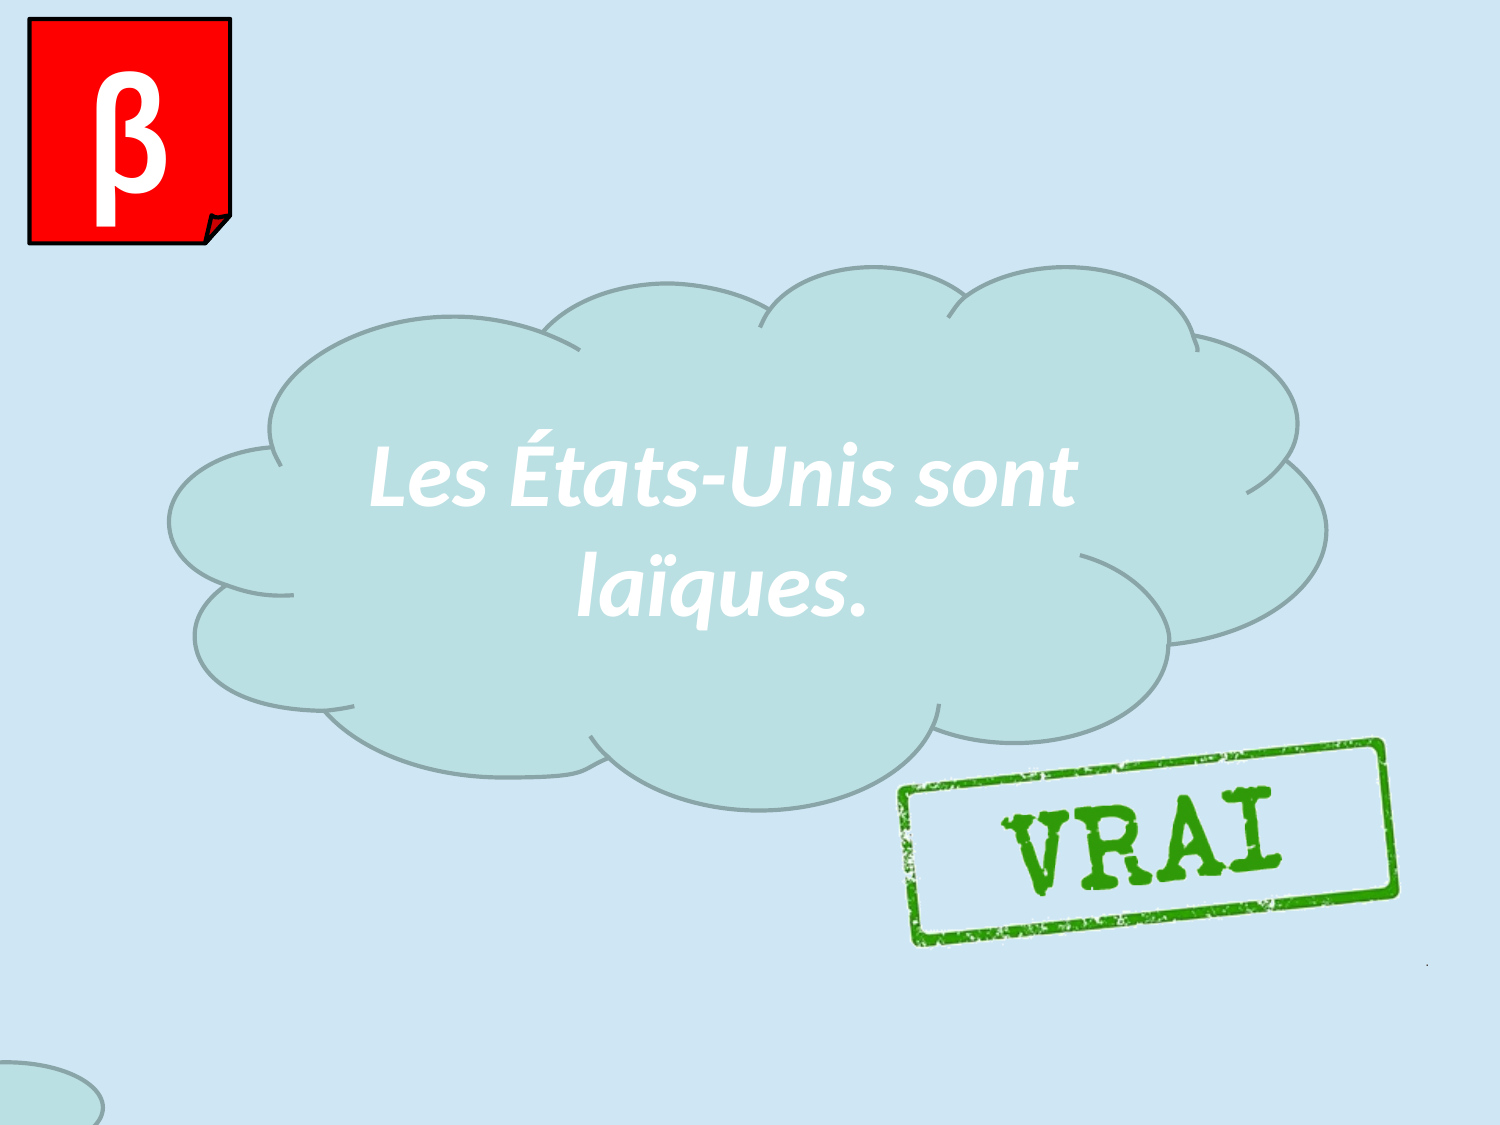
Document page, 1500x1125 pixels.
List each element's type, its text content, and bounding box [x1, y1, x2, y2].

text_box [168, 267, 1327, 811]
text_box [29, 234, 214, 244]
text_box β [29, 18, 231, 234]
text_box [0, 1062, 103, 1125]
text_box Les États-Unis sont laïques. [298, 407, 1150, 643]
picture [871, 727, 1428, 966]
